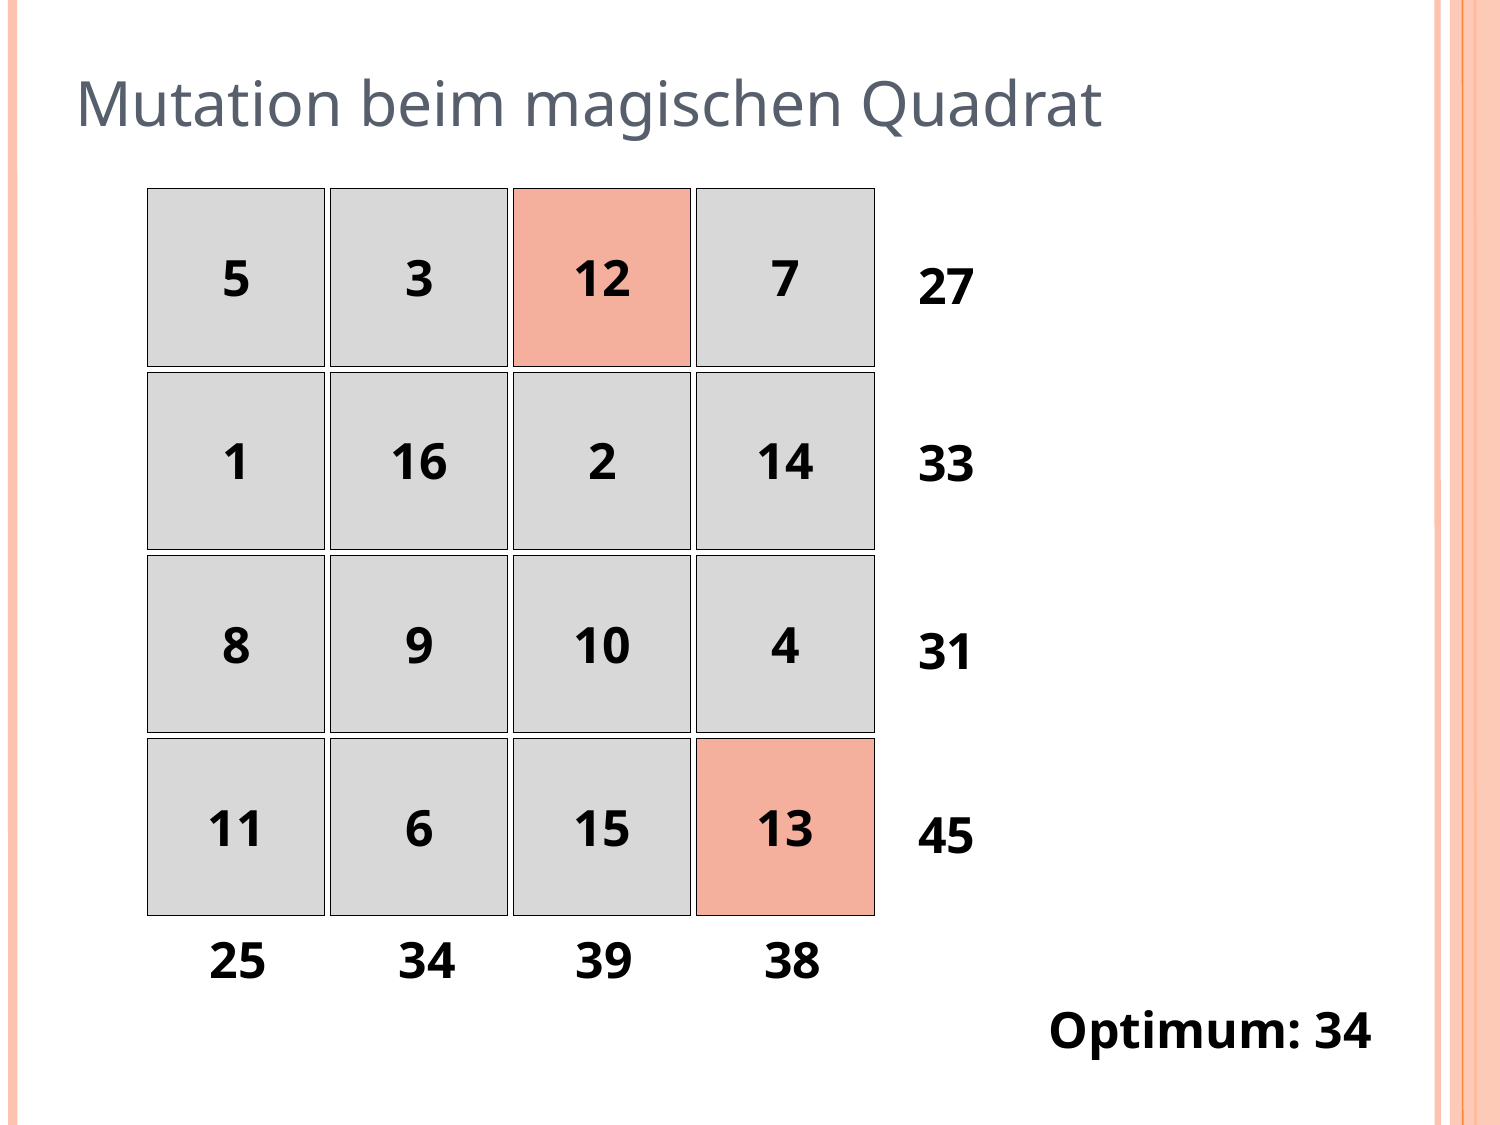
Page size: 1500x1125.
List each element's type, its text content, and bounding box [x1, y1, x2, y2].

text_box 8 [147, 555, 325, 733]
text_box 1 [147, 372, 325, 550]
text_box 38 [749, 916, 904, 1001]
text_box 16 [330, 372, 508, 550]
text_box 3 [330, 188, 508, 367]
text_box Optimum: 34 [1033, 987, 1418, 1072]
text_box 14 [696, 372, 875, 550]
text_box 5 [147, 188, 325, 367]
title Mutation beim magischen Quadrat [75, 0, 1471, 185]
text_box 11 [147, 738, 325, 916]
text_box 45 [903, 792, 1058, 877]
text_box 15 [513, 738, 691, 916]
text_box 13 [696, 738, 875, 916]
text_box 4 [696, 555, 875, 733]
text_box 10 [513, 555, 691, 733]
text_box 6 [330, 738, 508, 916]
text_box 31 [903, 608, 1058, 693]
text_box 39 [560, 916, 715, 1001]
text_box 33 [903, 420, 1058, 505]
text_box 2 [513, 372, 691, 550]
text_box 12 [513, 188, 691, 367]
text_box 34 [383, 916, 538, 1001]
text_box 9 [330, 555, 508, 733]
text_box 25 [194, 916, 349, 1001]
text_box 27 [903, 243, 1058, 328]
text_box 7 [696, 188, 875, 367]
